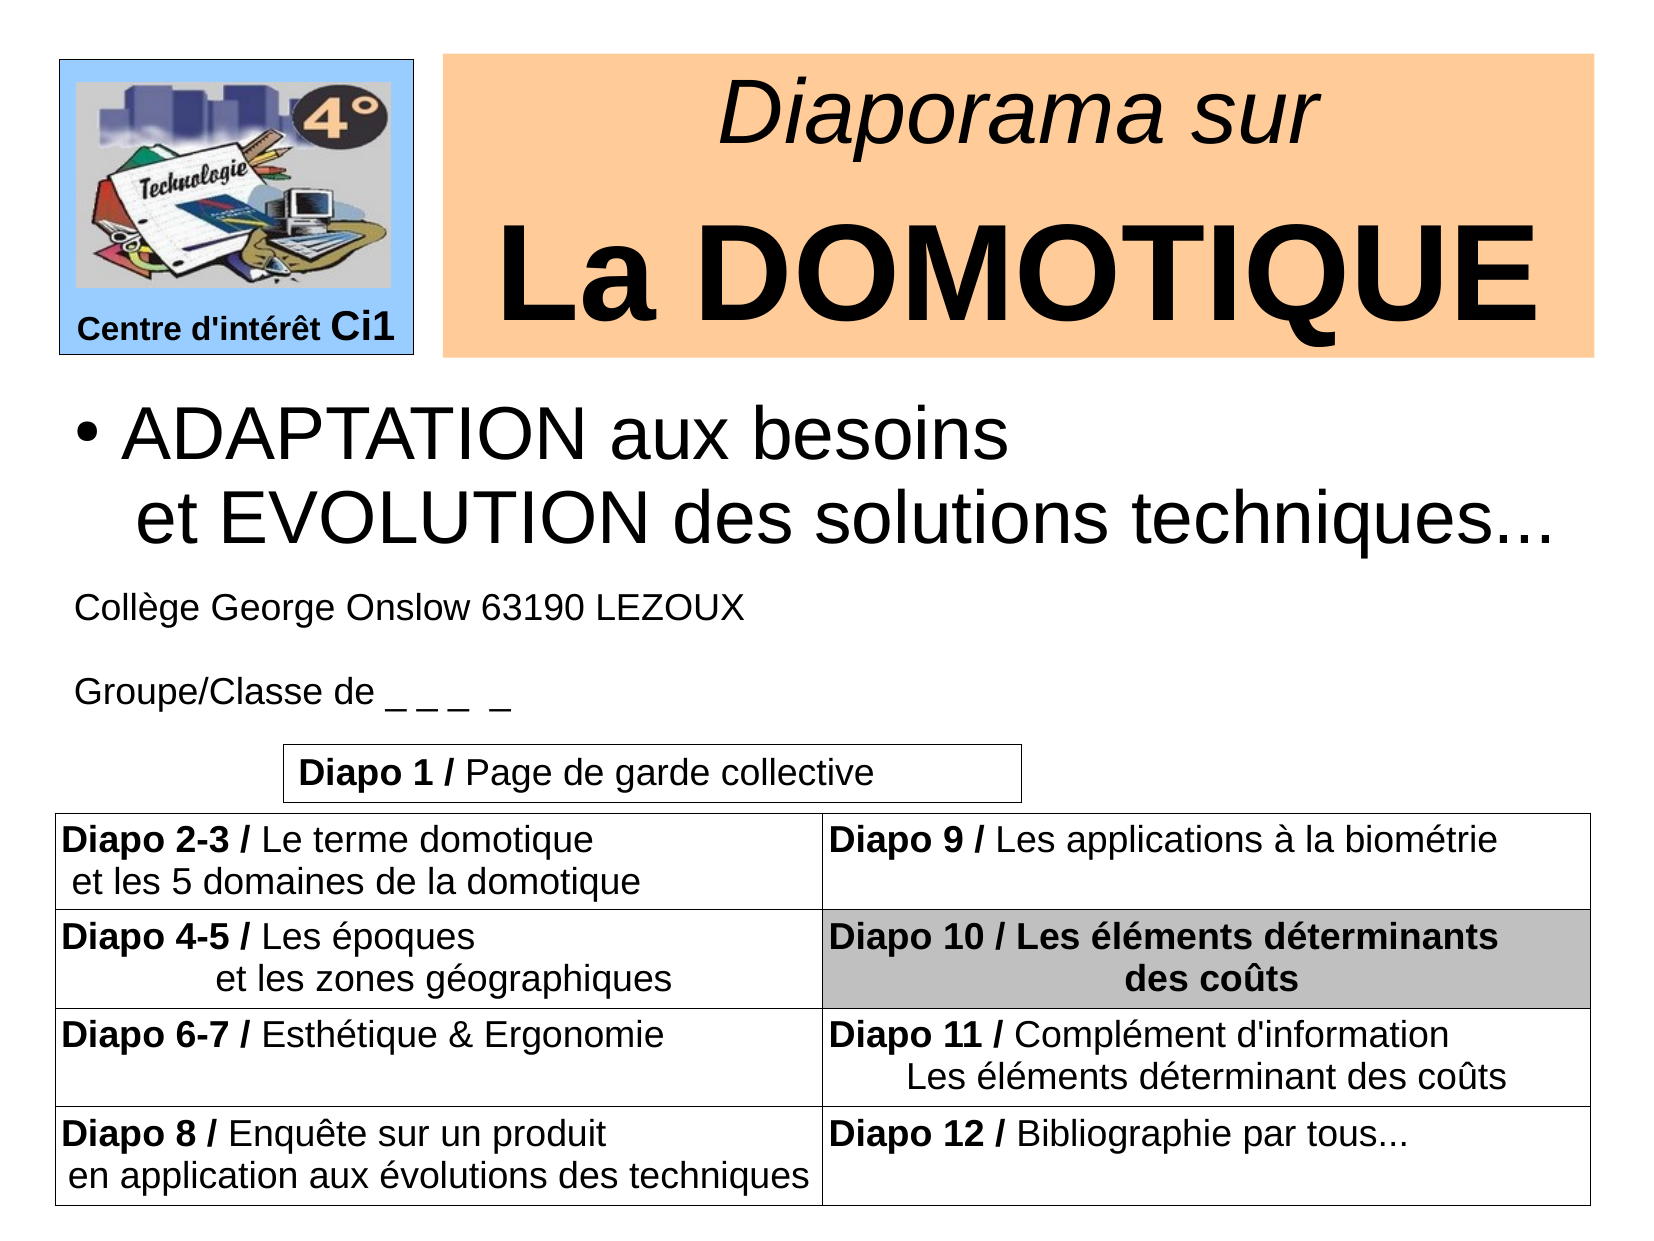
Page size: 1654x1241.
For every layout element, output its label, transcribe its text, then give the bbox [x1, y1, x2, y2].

table_cell Diapo 10 / Les éléments déterminants des coûts [823, 910, 1590, 1008]
text_box Centre d'intérêt Ci1 [59, 295, 414, 358]
text_box [59, 59, 414, 295]
table_cell Diapo 12 / Bibliographie par tous... [823, 1107, 1590, 1205]
text_box Collège George Onslow 63190 LEZOUX Groupe/Classe de _ _ _ _ [59, 578, 768, 720]
table_cell Diapo 8 / Enquête sur un produit en application aux évolutions des techniques [56, 1107, 822, 1205]
picture [76, 82, 391, 288]
table_header Diapo 9 / Les applications à la biométrie [823, 814, 1590, 909]
text_box Diaporama sur La DOMOTIQUE [442, 53, 1595, 358]
table_cell Diapo 4-5 / Les époques et les zones géographiques [56, 910, 822, 1008]
table_cell Diapo 11 / Complément d'information Les éléments déterminant des coûts [823, 1009, 1590, 1106]
table_header Diapo 2-3 / Le terme domotique et les 5 domaines de la domotique [56, 814, 822, 909]
text_box ADAPTATION aux besoins et EVOLUTION des solutions techniques... [59, 383, 1595, 567]
table_cell Diapo 6-7 / Esthétique & Ergonomie [56, 1009, 822, 1106]
text_box Diapo 1 / Page de garde collective [283, 744, 1022, 803]
